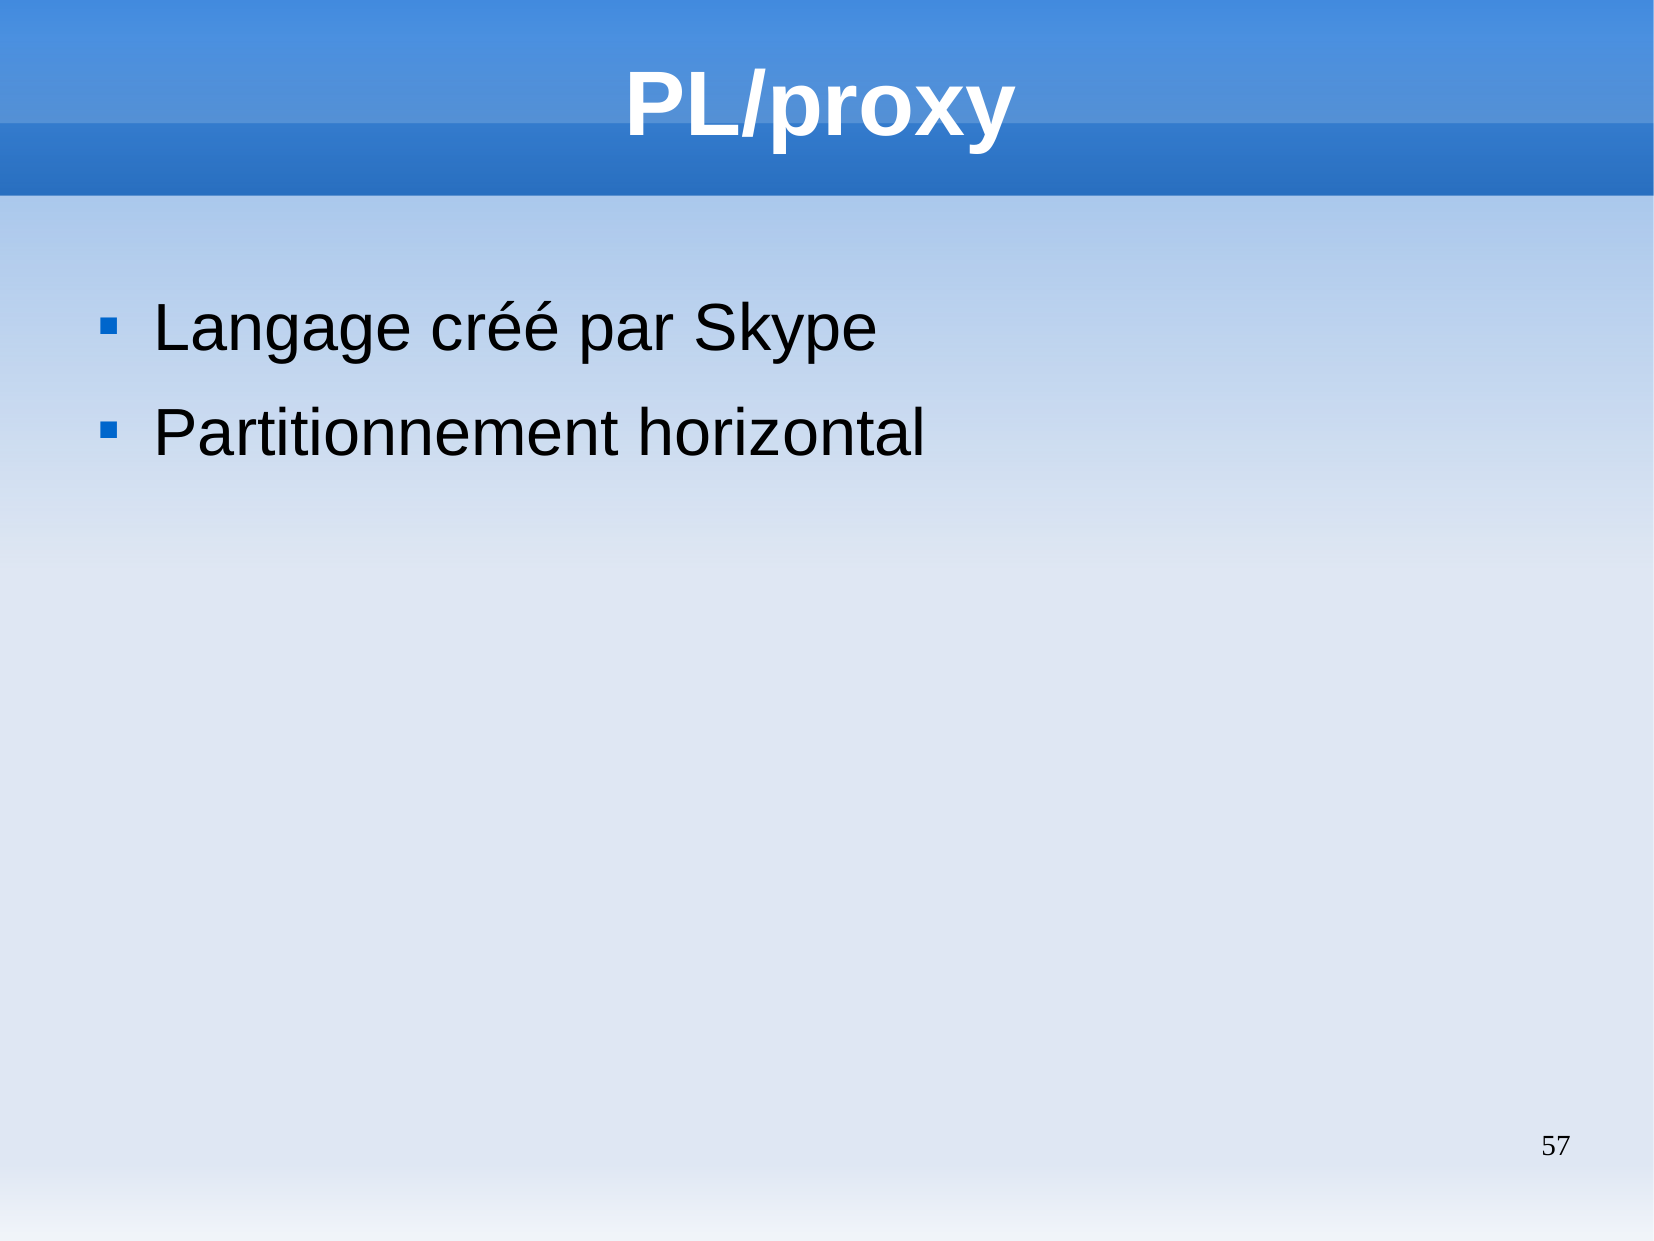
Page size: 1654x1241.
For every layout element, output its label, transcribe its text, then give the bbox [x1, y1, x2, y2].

title PL/proxy [76, 7, 1565, 200]
list Langage créé par Skype Partitionnement horizontal [82, 290, 1571, 1094]
picture [0, 0, 1654, 1241]
